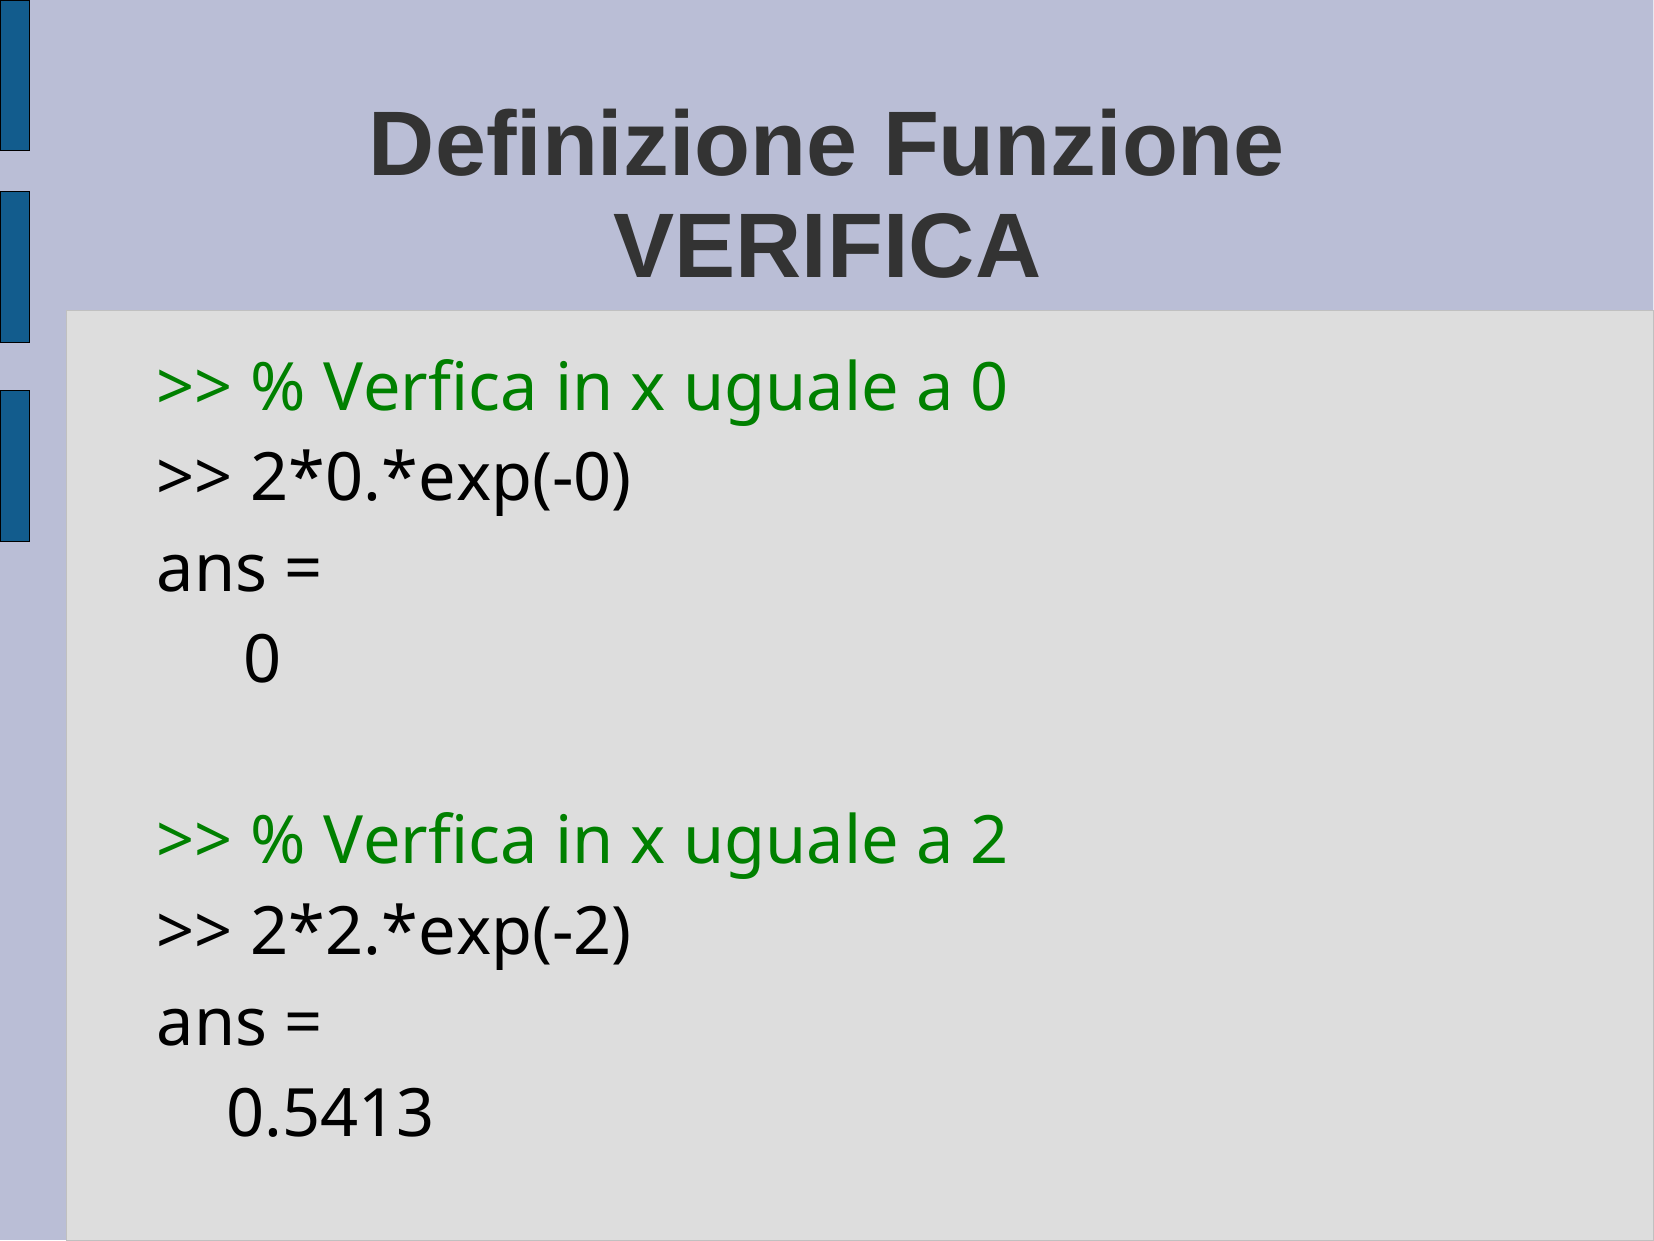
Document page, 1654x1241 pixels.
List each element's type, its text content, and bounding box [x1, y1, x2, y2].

title Definizione Funzione VERIFICA [121, 92, 1534, 298]
subtitle >> % Verfica in x uguale a 0 >> 2*0.*exp(-0) ans = 0 >> % Verfica in x uguale a 2 >> 2*2.*exp(-2) ans = 0.5413 [121, 363, 1534, 1131]
